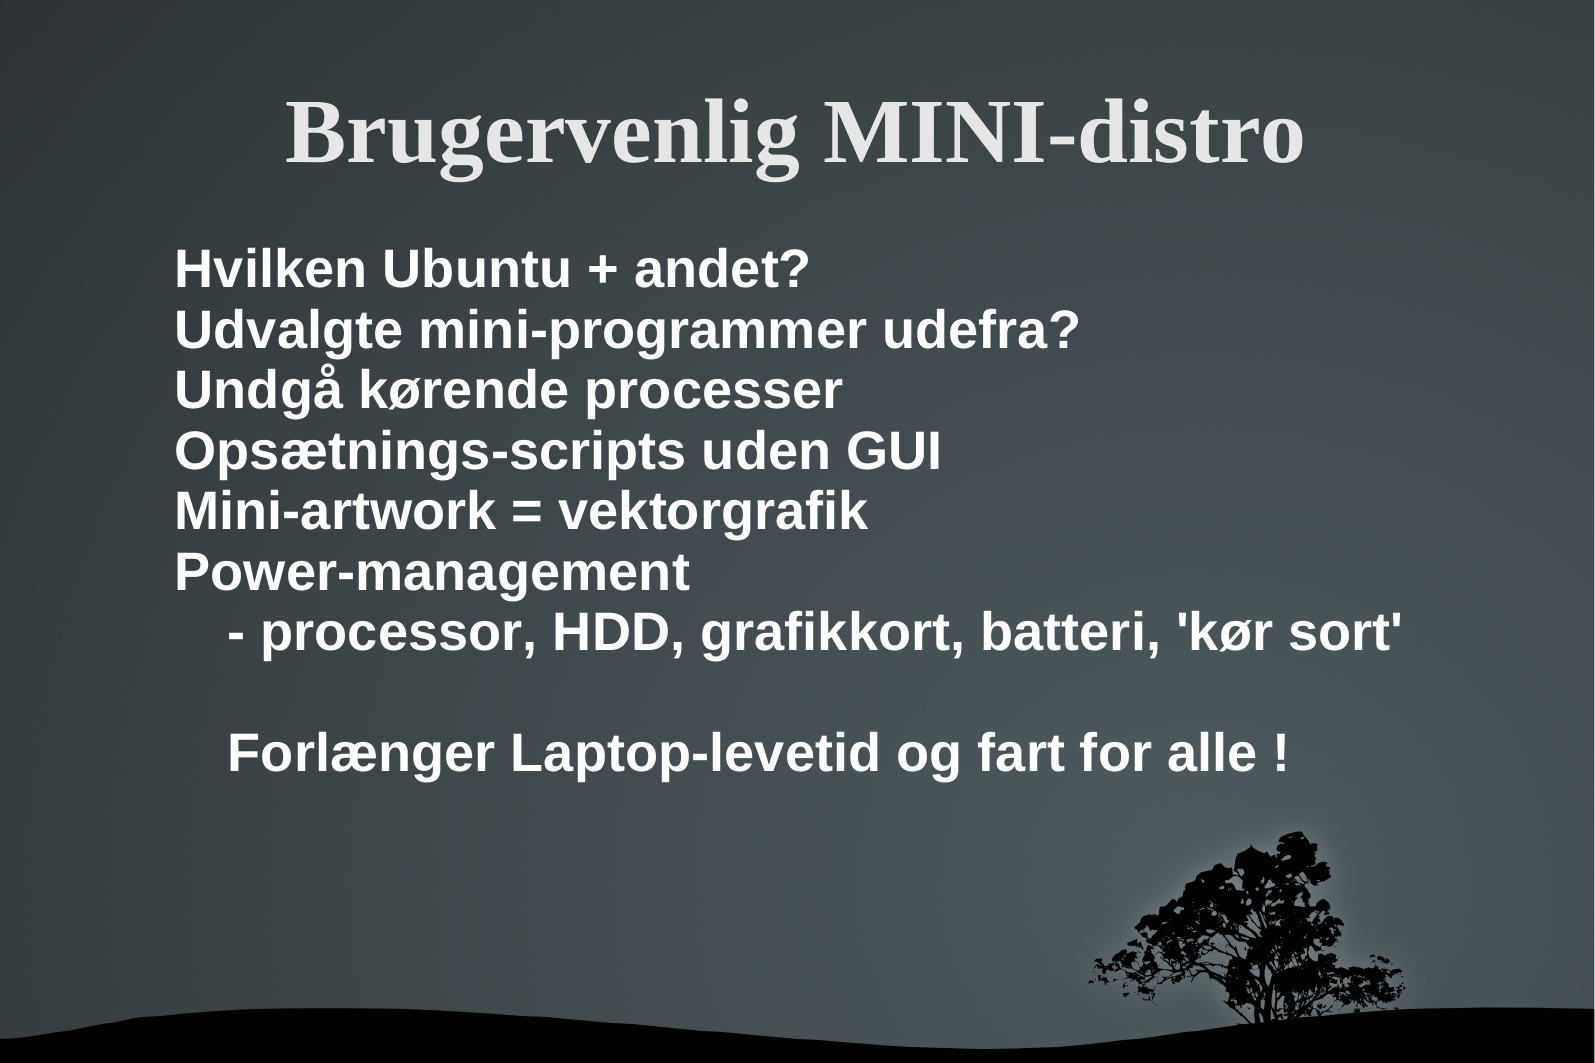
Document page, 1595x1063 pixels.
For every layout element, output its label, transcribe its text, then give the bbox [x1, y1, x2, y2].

text_box Hvilken Ubuntu + andet? Udvalgte mini-programmer udefra? Undgå kørende processer Opsætnings-scripts uden GUI Mini-artwork = vektorgrafik Power-management - processor, HDD, grafikkort, batteri, 'kør sort' Forlænger Laptop-levetid og fart for alle ! [142, 231, 1447, 791]
title Brugervenlig MINI-distro [79, 49, 1515, 213]
picture [0, 0, 1595, 1063]
